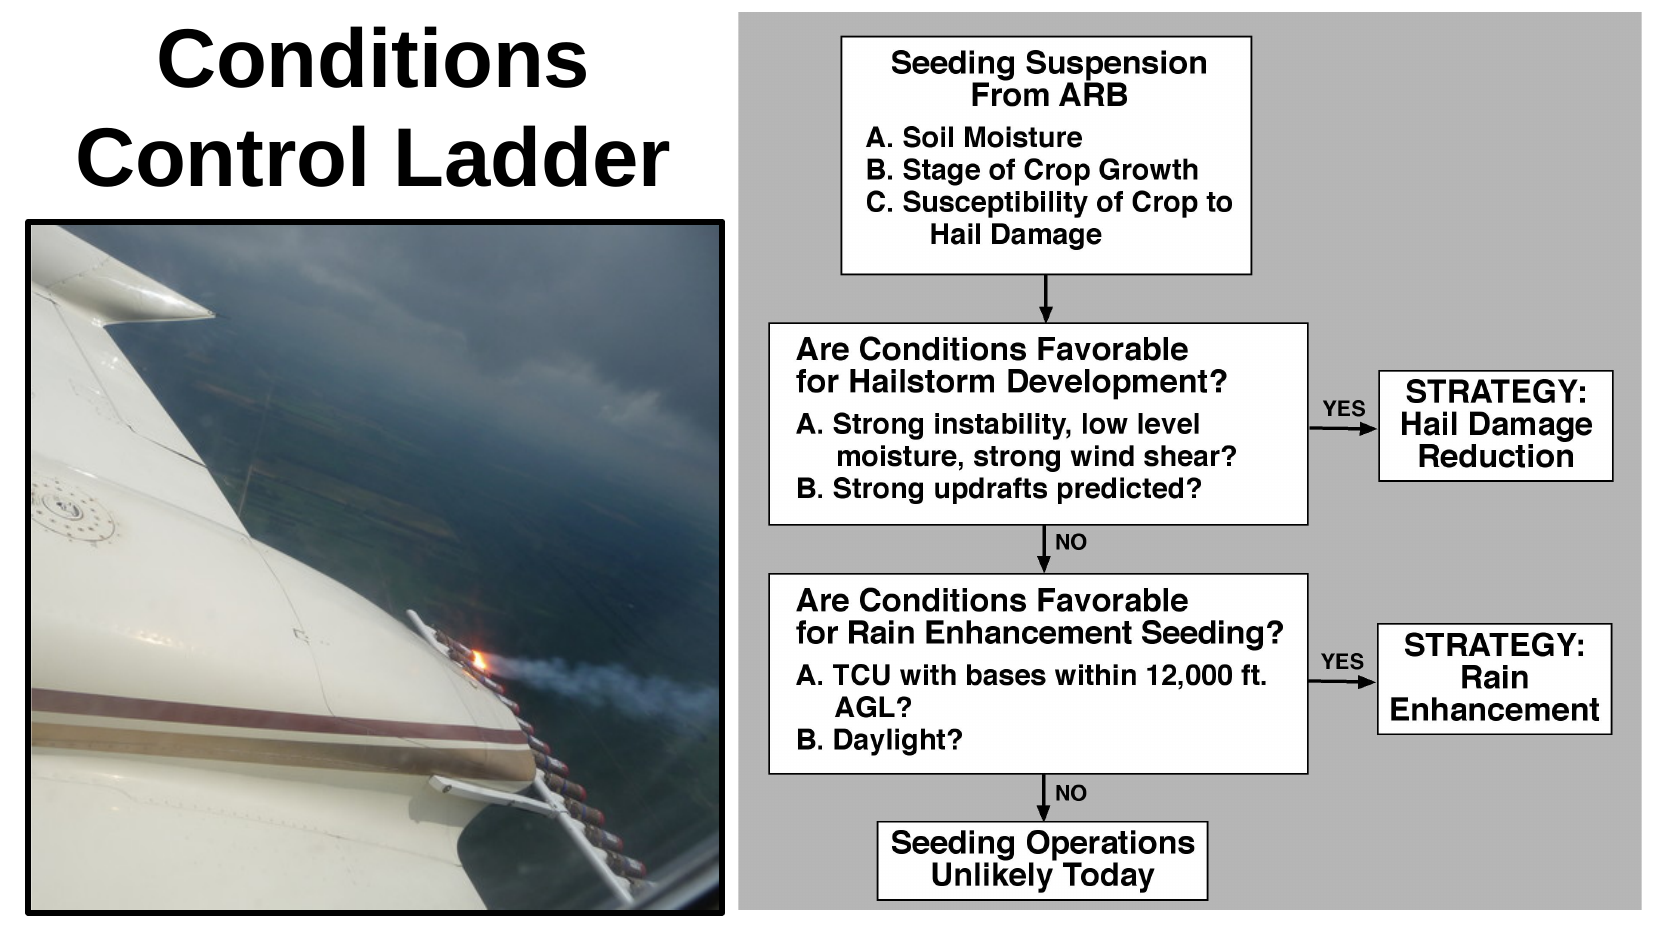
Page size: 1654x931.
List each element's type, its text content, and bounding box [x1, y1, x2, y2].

title Conditions Control Ladder [42, 7, 705, 200]
picture [738, 11, 1642, 910]
picture [31, 224, 720, 910]
